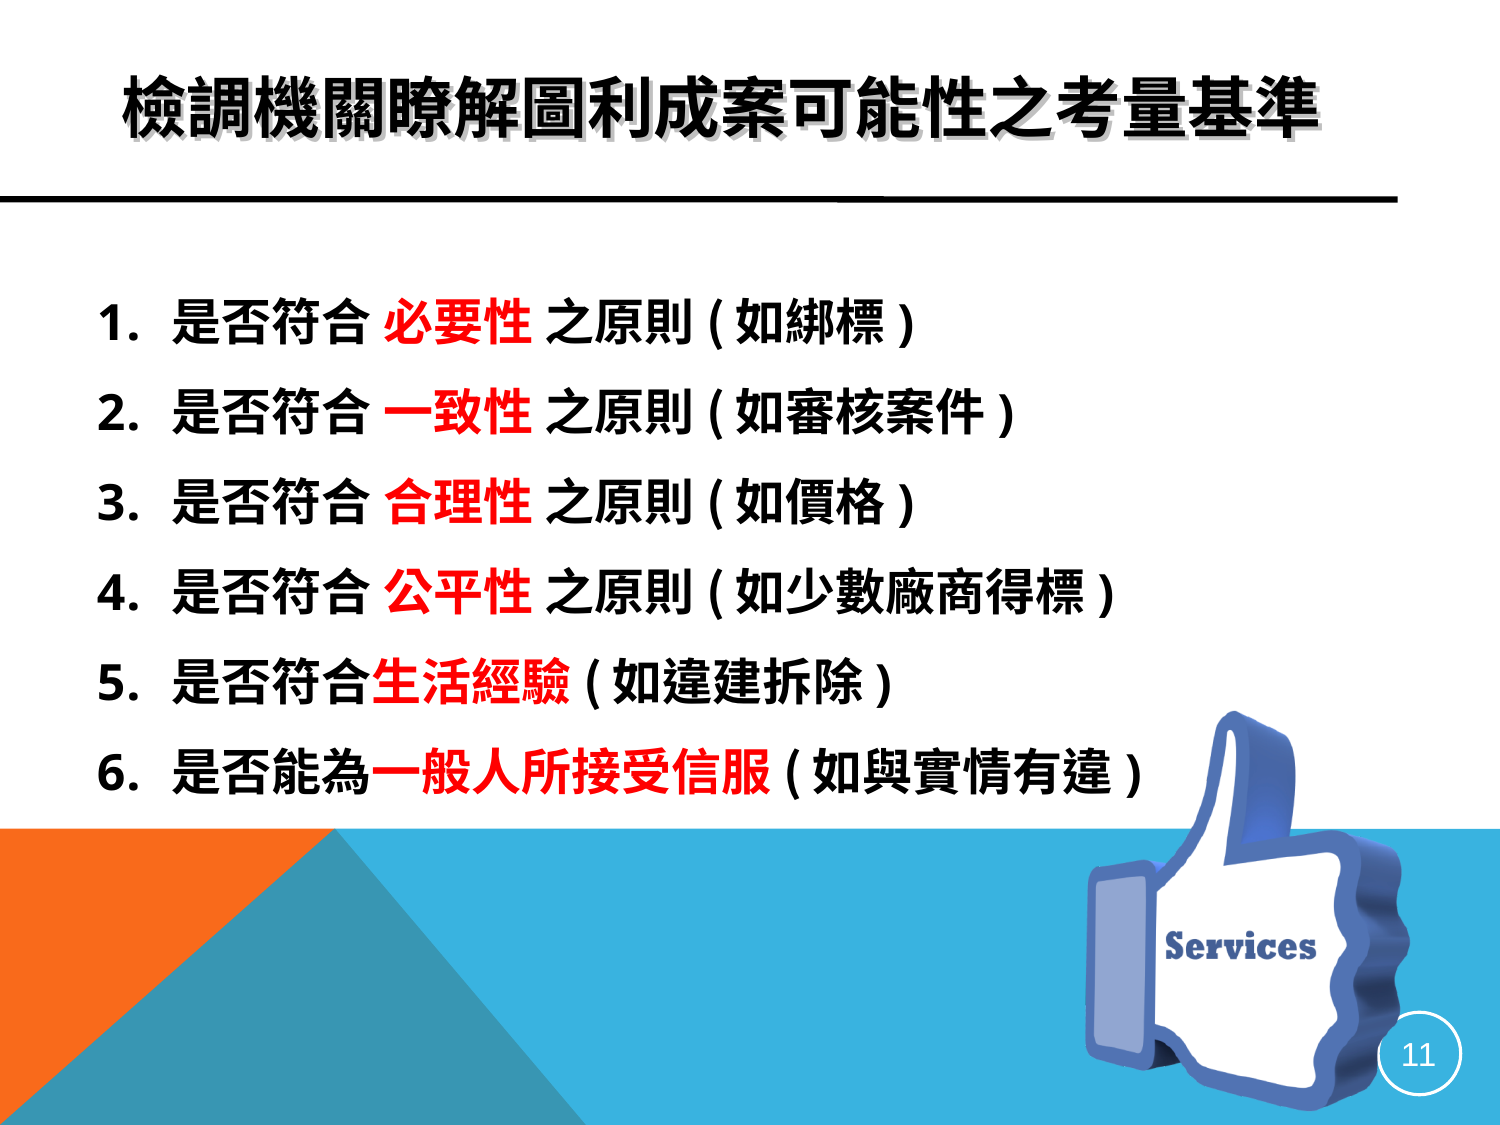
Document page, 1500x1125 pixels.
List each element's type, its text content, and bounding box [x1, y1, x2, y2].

text_box 檢調機關瞭解圖利成案可能性之考量基準 [35, 58, 1407, 154]
text_box 是否符合 必要性 之原則(如綁標) 是否符合 一致性 之原則(如審核案件) 是否符合 合理性 之原則(如價格) 是否符合 公平性 之原則(如少數廠商得標) 是否符合生活經驗(如違建拆除) 是否能為一般人所接受信服(如與實情有違) [82, 252, 1407, 808]
picture [934, 677, 1500, 1125]
